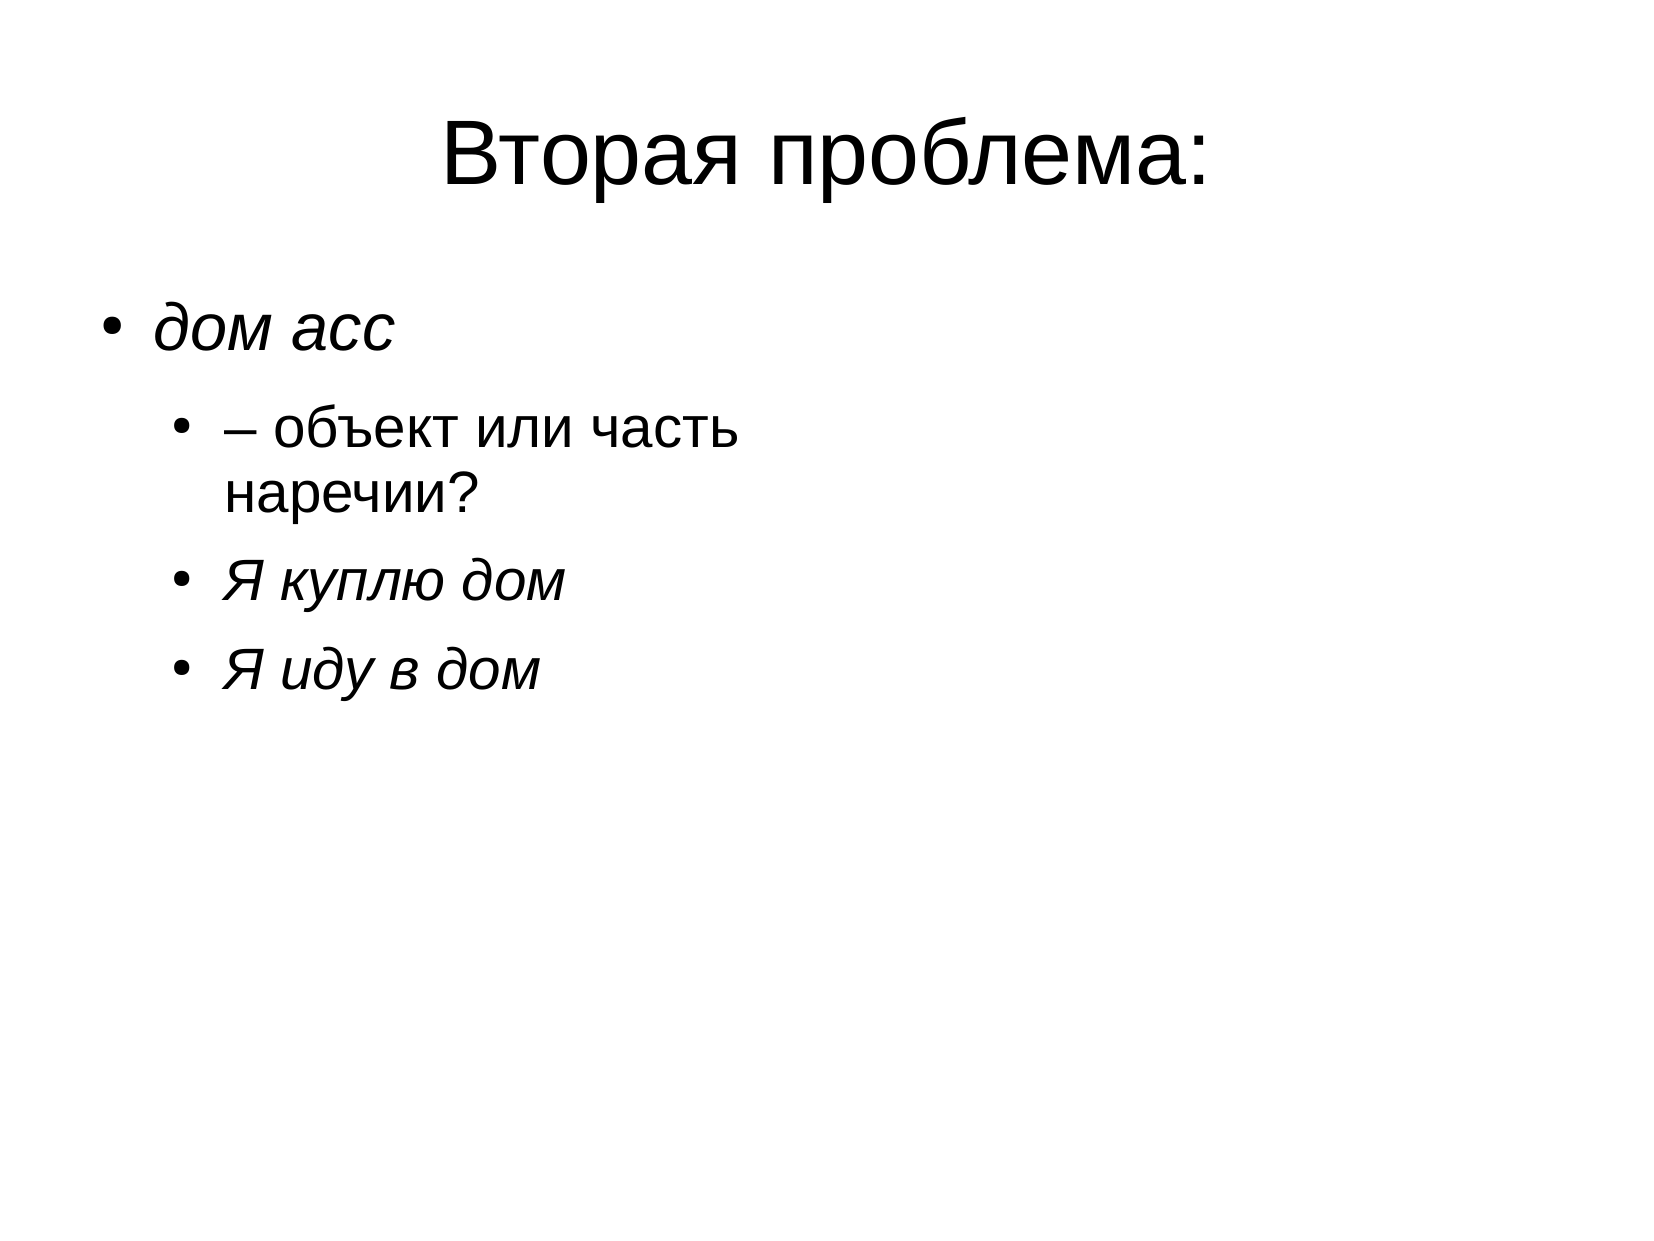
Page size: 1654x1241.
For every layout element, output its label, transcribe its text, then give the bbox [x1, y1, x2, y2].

title Вторая проблема: [82, 49, 1571, 257]
list дом acc – объект или часть наречии? Я куплю дом Я иду в дом [82, 290, 809, 1109]
